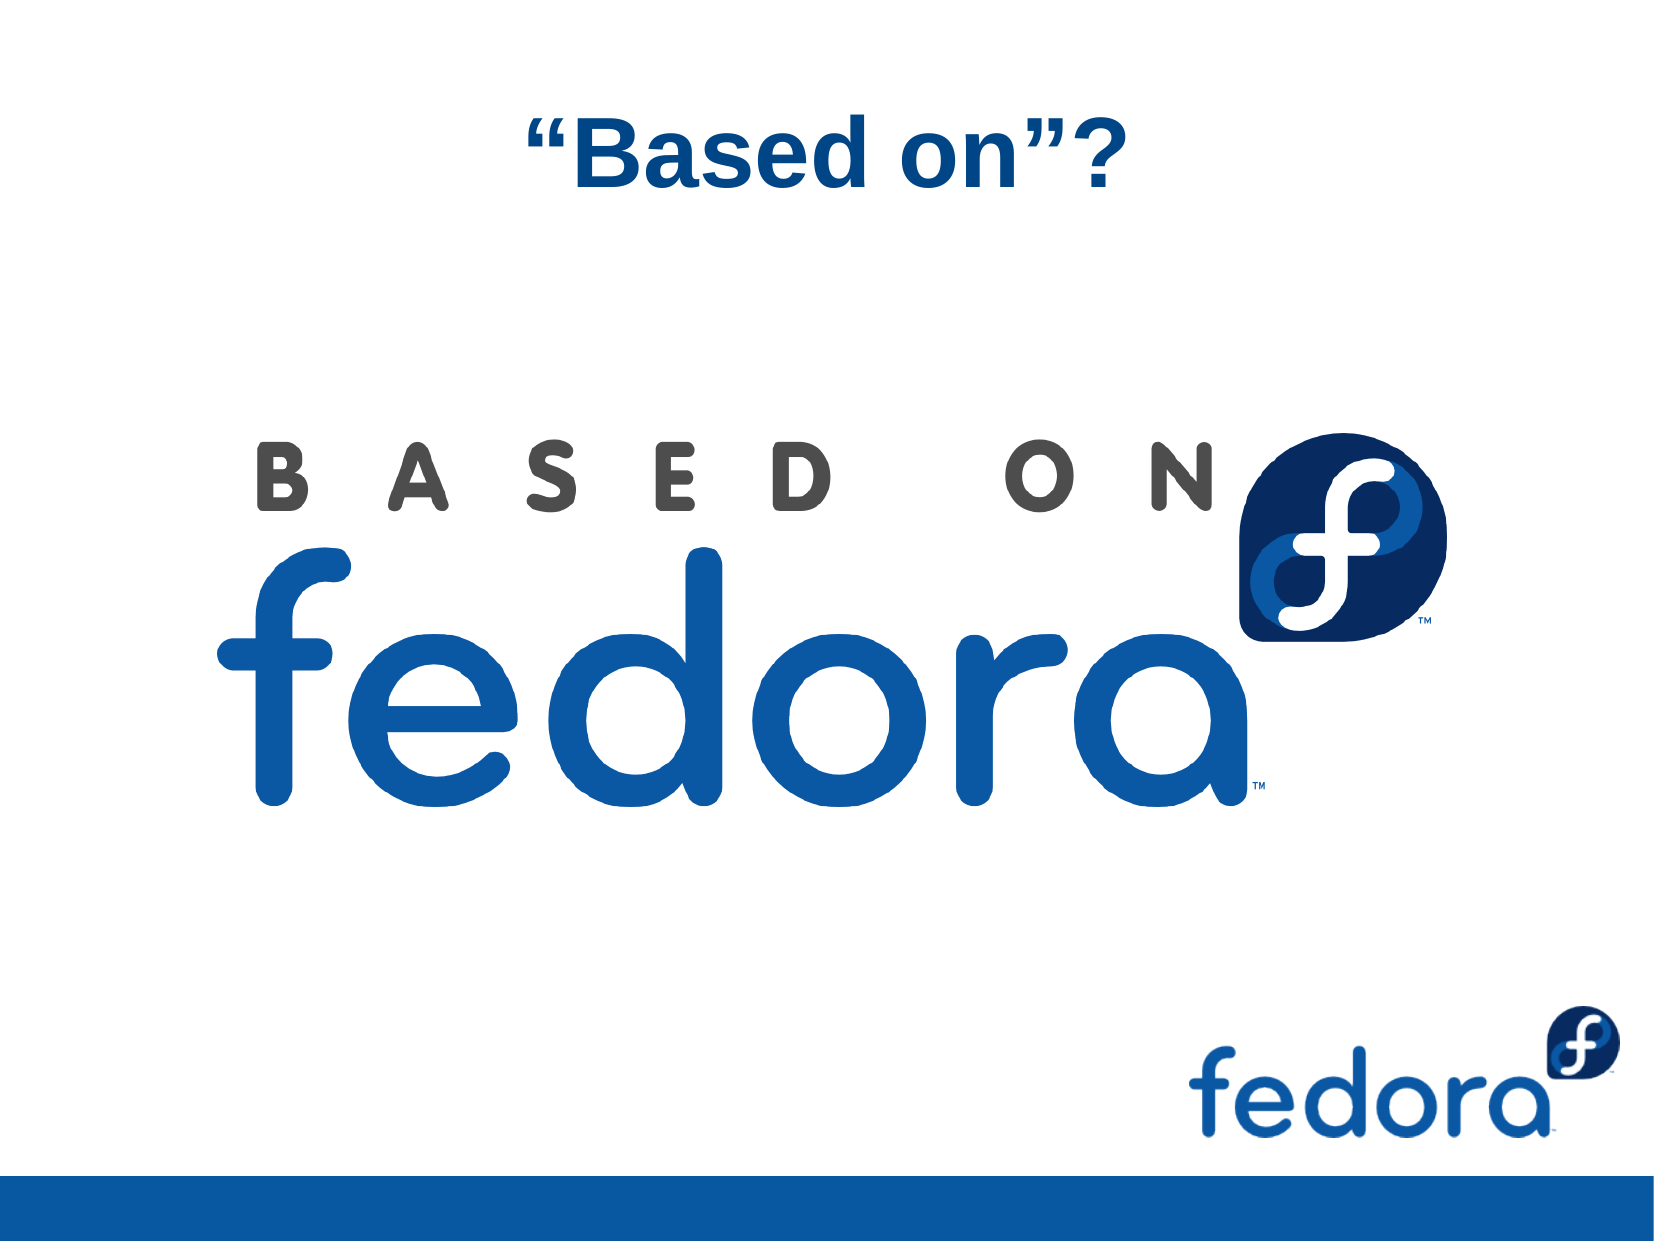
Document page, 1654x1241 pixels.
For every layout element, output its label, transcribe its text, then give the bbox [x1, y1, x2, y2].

picture [217, 433, 1447, 807]
picture [1189, 1006, 1620, 1138]
title “Based on”? [82, 49, 1571, 257]
picture [0, 1176, 1654, 1241]
